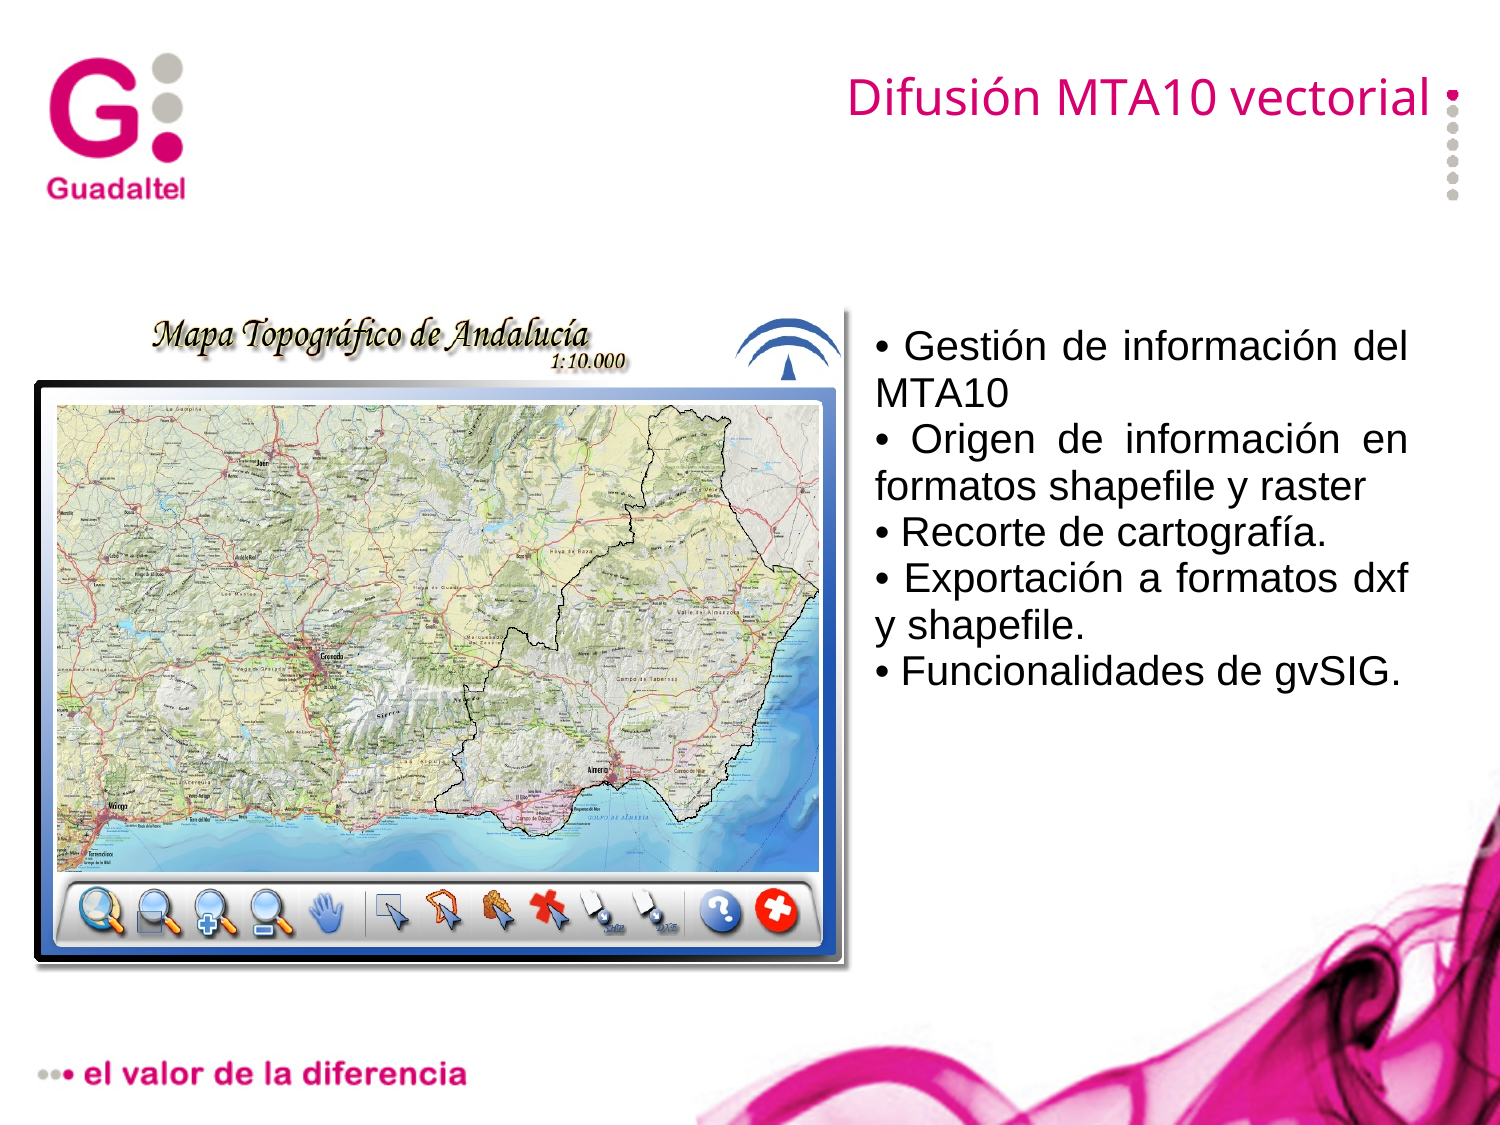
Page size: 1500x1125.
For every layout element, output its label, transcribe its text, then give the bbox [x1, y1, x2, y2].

text_box Difusión MTA10 vectorial [472, 54, 1447, 126]
picture [0, 0, 1500, 1125]
text_box Gestión de información del MTA10 Origen de información en formatos shapefile y raster Recorte de cartografía. Exportación a formatos dxf y shapefile. Funcionalidades de gvSIG. [859, 315, 1442, 755]
